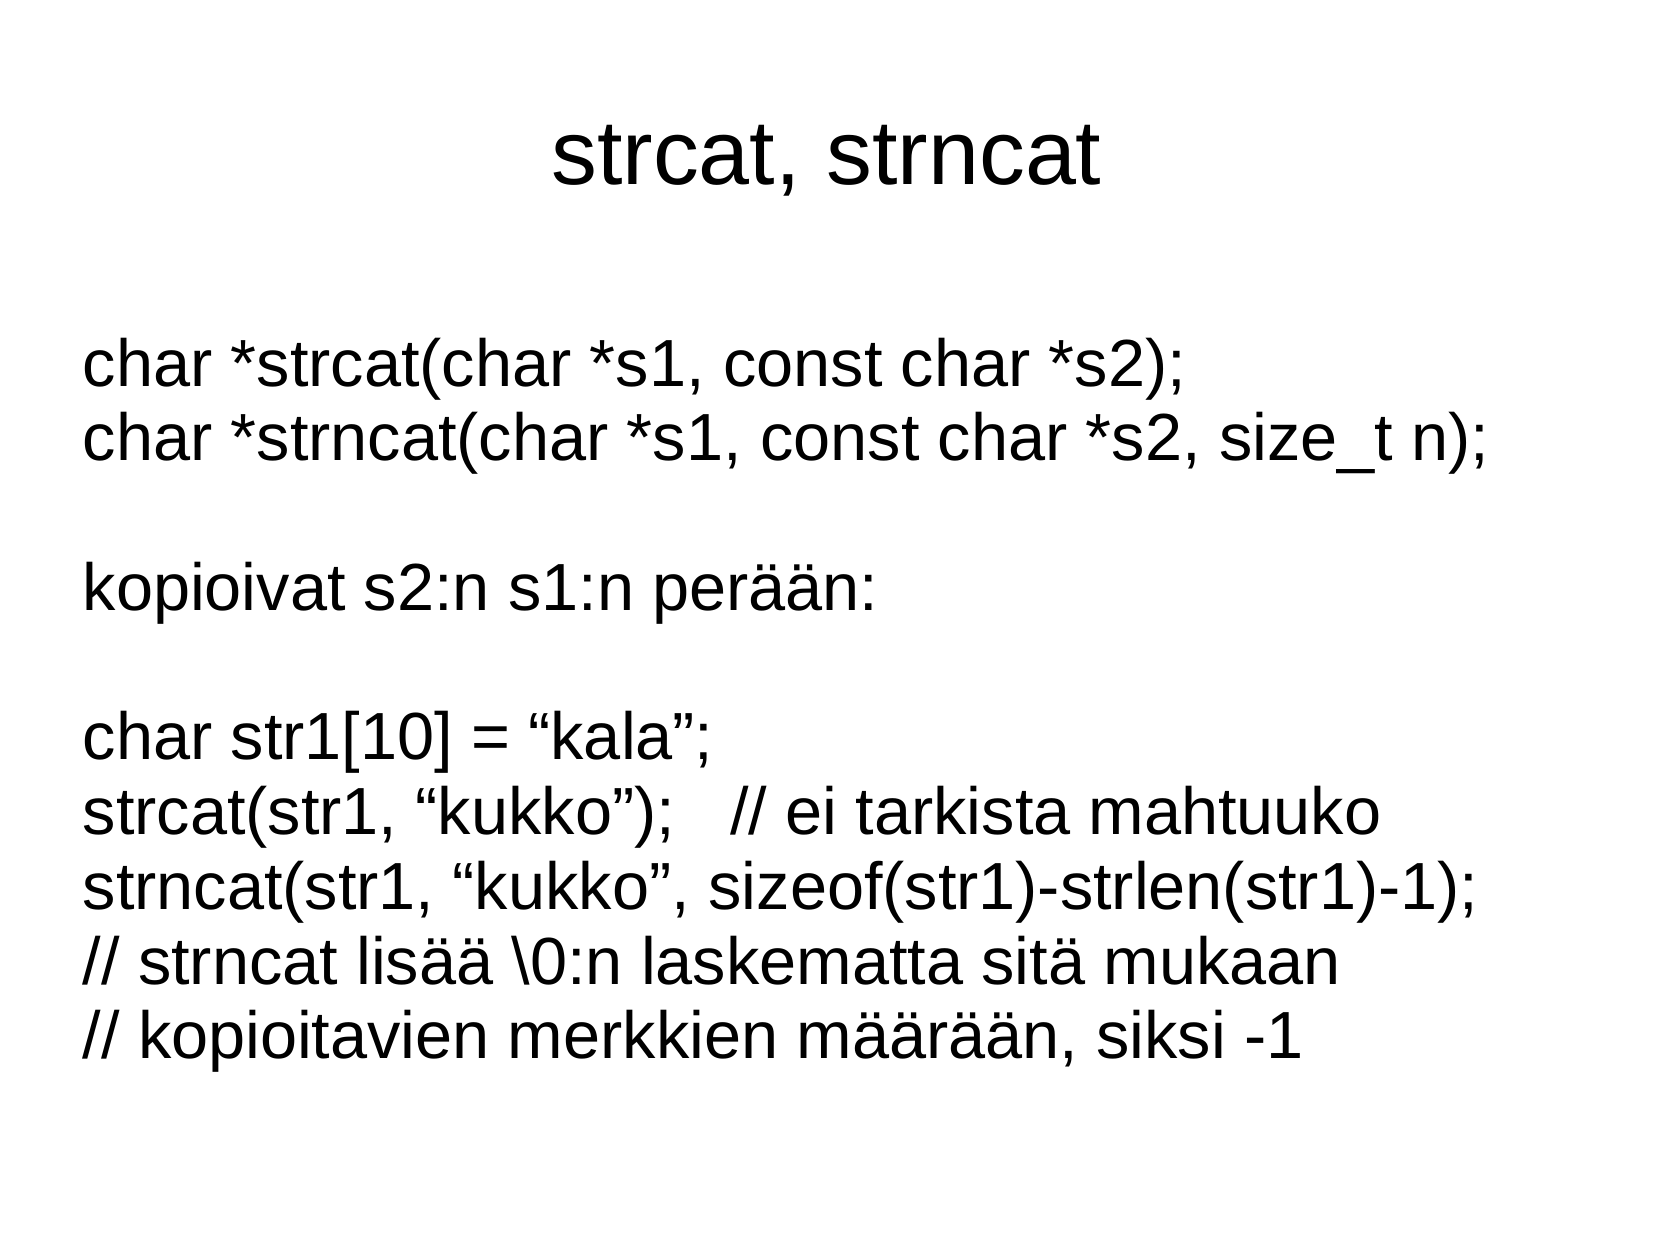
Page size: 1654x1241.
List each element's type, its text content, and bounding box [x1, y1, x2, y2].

title strcat, strncat [82, 56, 1571, 250]
subtitle char *strcat(char *s1, const char *s2); char *strncat(char *s1, const char *s2, size_t n); kopioivat s2:n s1:n perään: char str1[10] = “kala”; strcat(str1, “kukko”); // ei tarkista mahtuuko strncat(str1, “kukko”, sizeof(str1)-strlen(str1)-1); // strncat lisää \0:n laskematta sitä mukaan // kopioitavien merkkien määrään, siksi -1 [82, 297, 1571, 1102]
